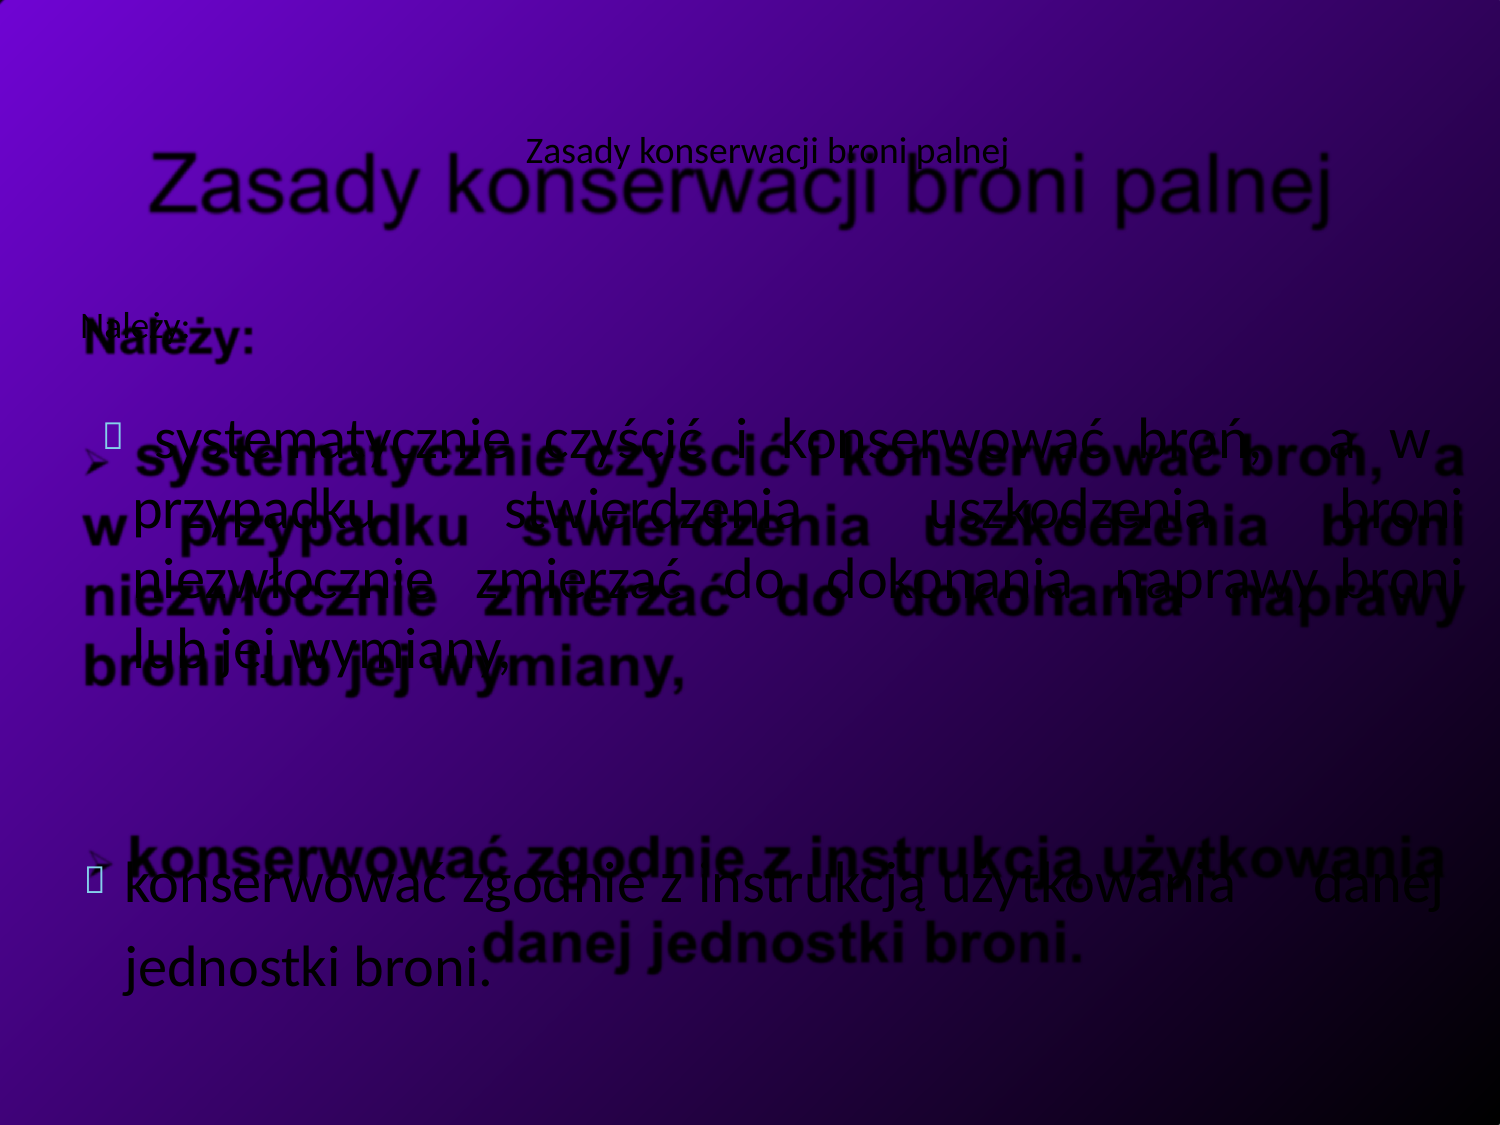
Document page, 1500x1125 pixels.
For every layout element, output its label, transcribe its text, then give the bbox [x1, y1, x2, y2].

picture [0, 0, 1500, 1125]
title Zasady konserwacji broni palnej [89, 24, 1391, 299]
list Należy: systematycznie czyścić i konserwować broń, a w przypadku stwierdzenia uszkodzenia broni niezwłocznie zmierzać do dokonania naprawy broni lub jej wymiany, konserwować zgodnie z instrukcją użytkowania danej jednostki broni. [77, 299, 1466, 1044]
